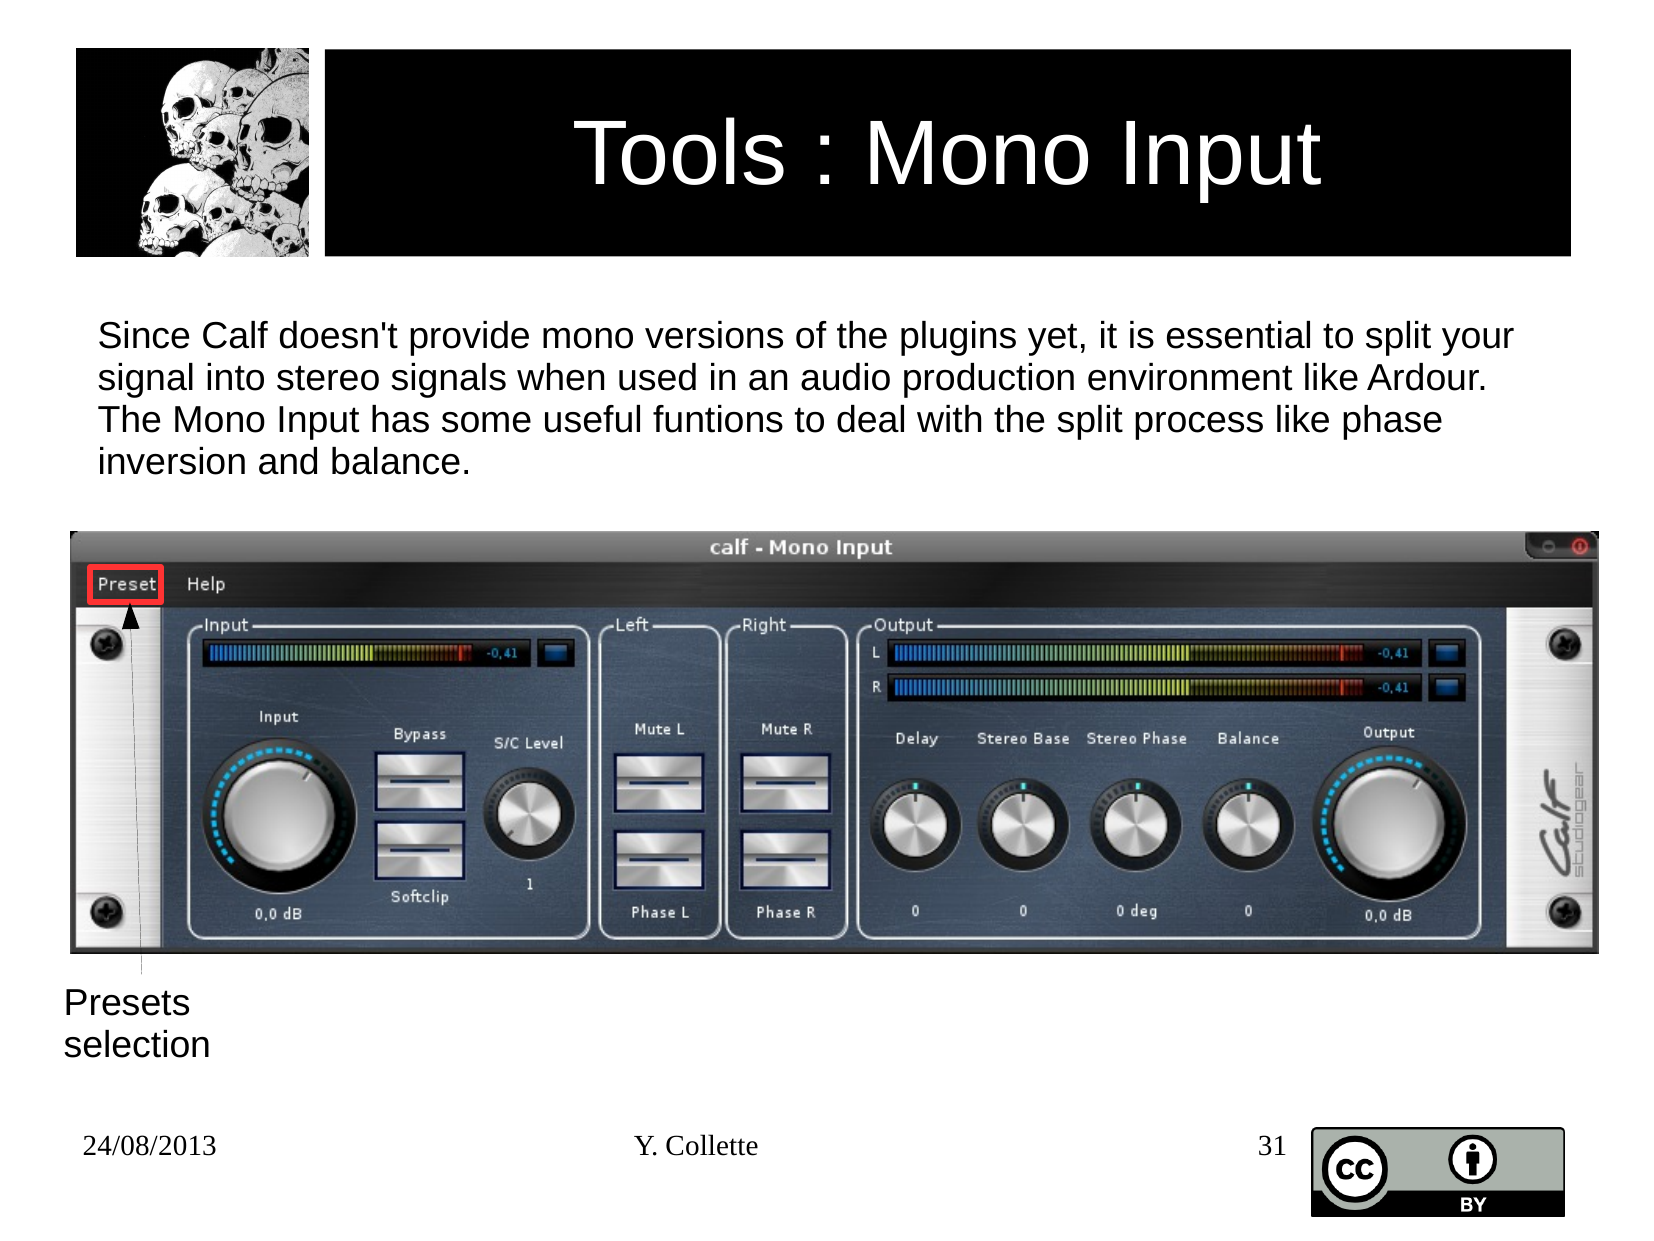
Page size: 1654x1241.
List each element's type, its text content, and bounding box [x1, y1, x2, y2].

picture [76, 48, 309, 257]
picture [1311, 1127, 1565, 1217]
picture [70, 531, 1599, 954]
text_box Since Calf doesn't provide mono versions of the plugins yet, it is essential to split your signal into stereo signals when used in an audio production environment like Ardour. The Mono Input has some useful funtions to deal with the split process like phase inversion and balance. [82, 307, 1571, 490]
title Tools : Mono Input [324, 49, 1571, 257]
picture [93, 570, 158, 599]
text_box Presets selection [48, 974, 238, 1074]
